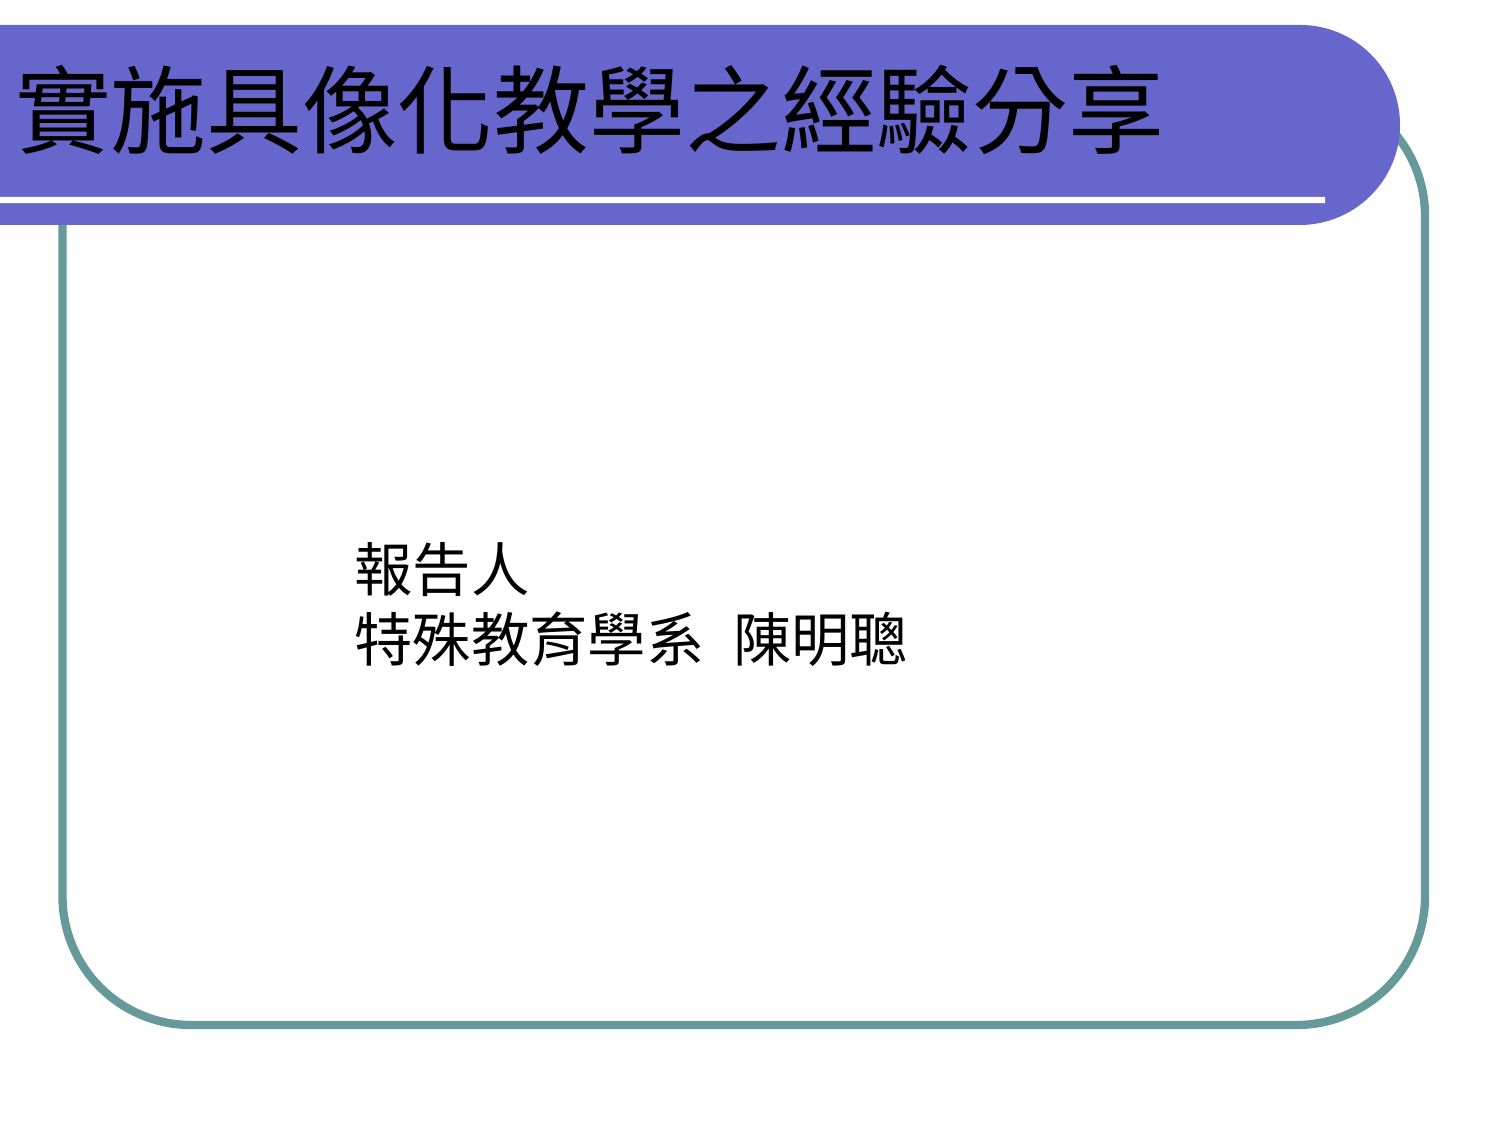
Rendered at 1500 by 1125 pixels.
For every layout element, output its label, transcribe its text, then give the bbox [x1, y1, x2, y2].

title 實施具像化教學之經驗分享 [0, 0, 1276, 268]
subtitle 報告人 特殊教育學系 陳明聰 [339, 539, 1120, 686]
